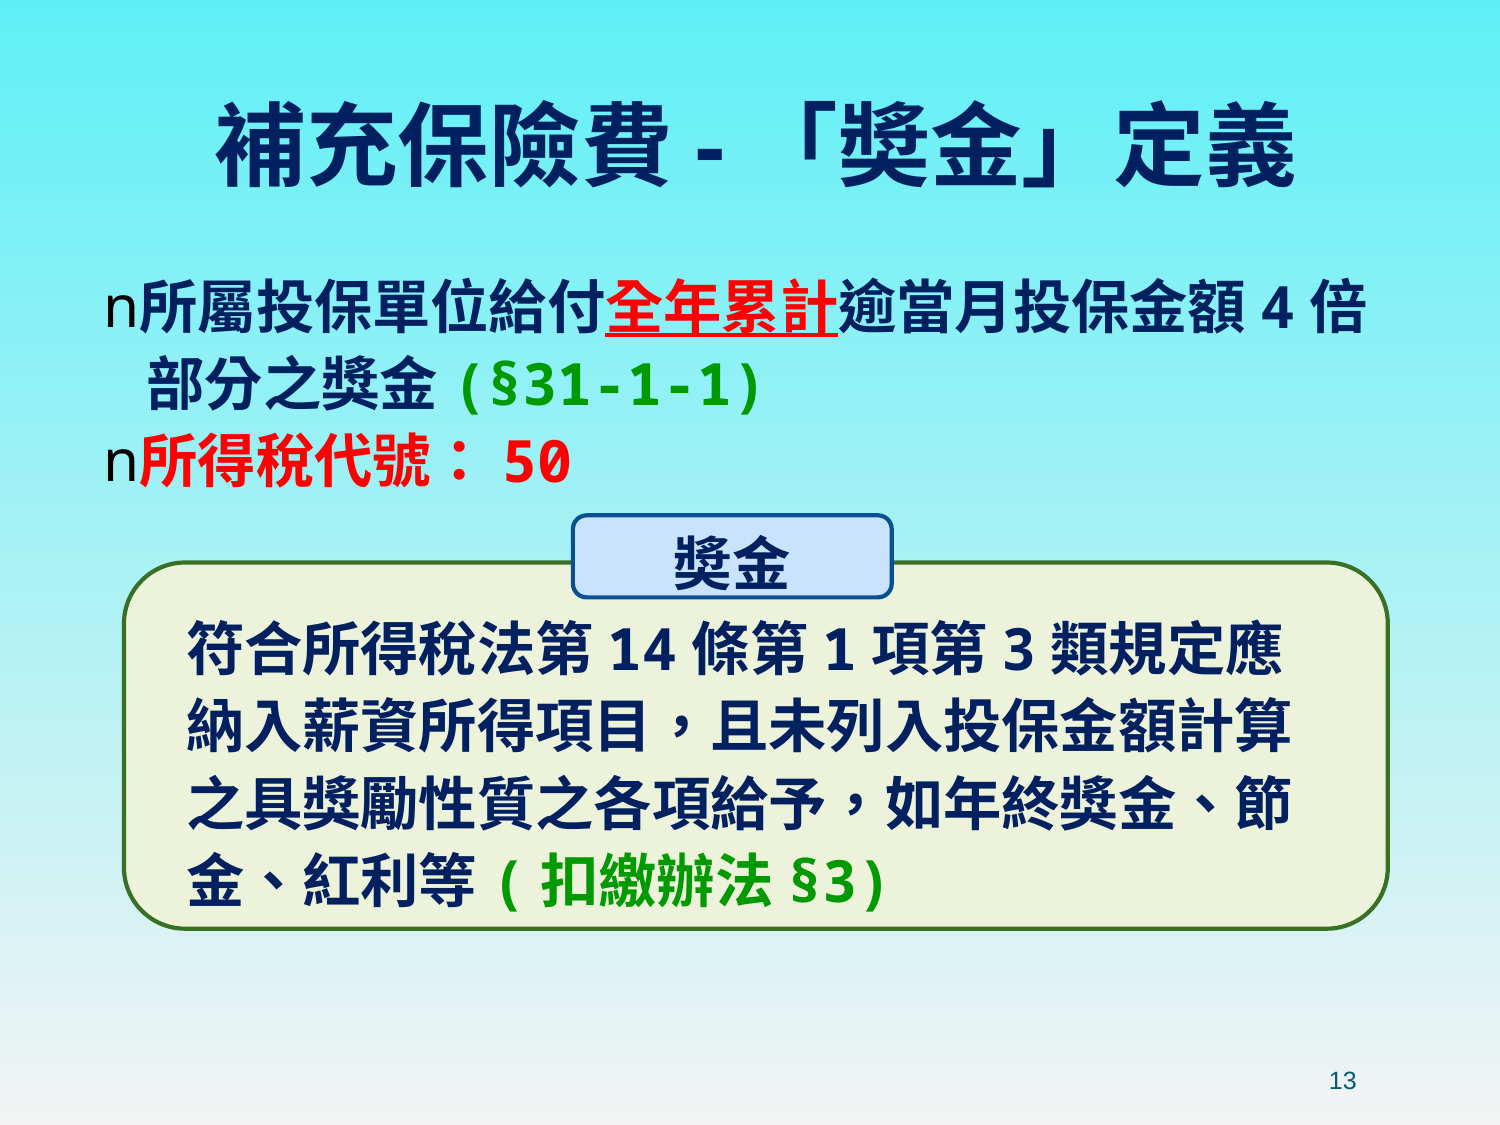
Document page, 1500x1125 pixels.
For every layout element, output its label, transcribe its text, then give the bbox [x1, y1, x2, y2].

text_box 奬金 [572, 515, 892, 597]
text_box 符合所得稅法第14條第1項第3類規定應納入薪資所得項目，且未列入投保金額計算之具獎勵性質之各項給予，如年終獎金、節金、紅利等(扣繳辦法§3) [171, 597, 1353, 965]
text_box [123, 562, 580, 928]
text_box 所屬投保單位給付全年累計逾當月投保金額4倍 部分之獎金(§31-1-1) 所得稅代號：50 [88, 255, 1400, 504]
text_box [884, 562, 1388, 923]
text_box 13 [1328, 1034, 1454, 1095]
text_box 補充保險費-「奬金」定義 [171, 78, 1340, 208]
